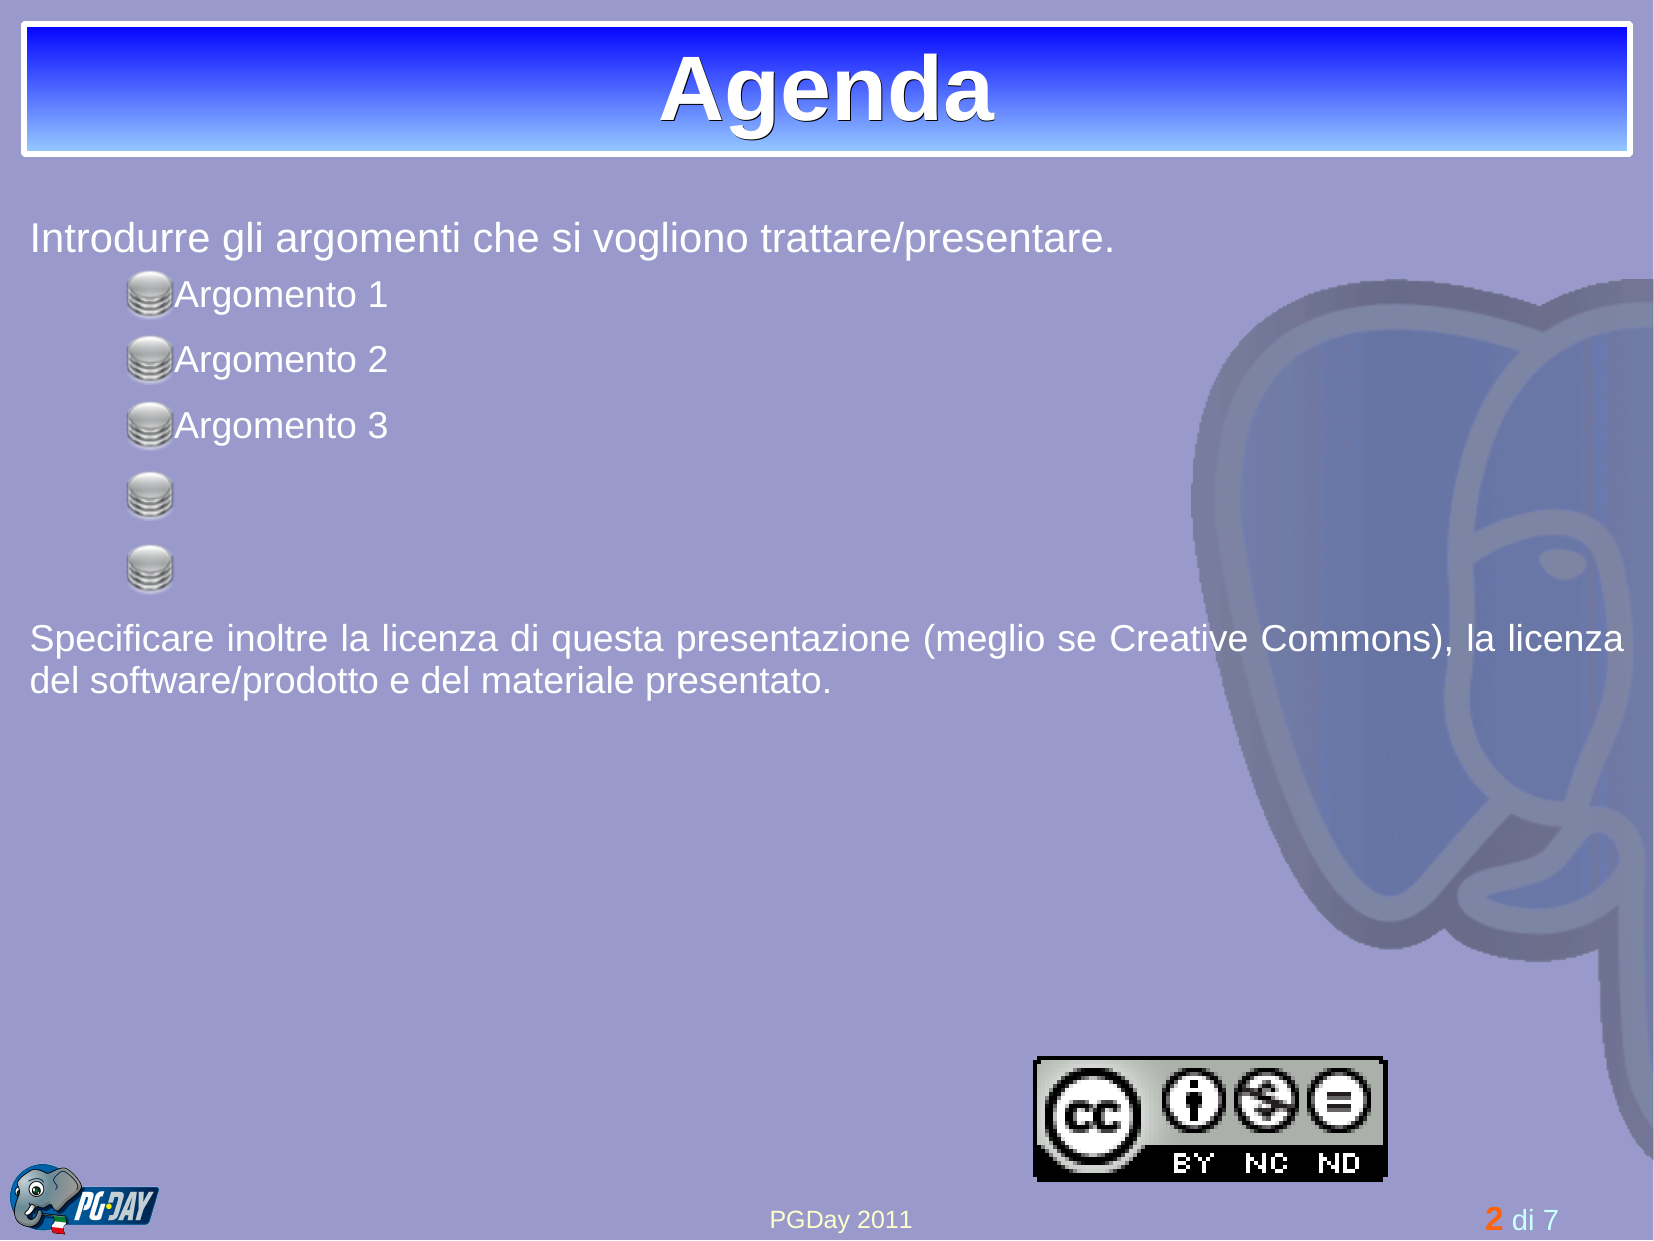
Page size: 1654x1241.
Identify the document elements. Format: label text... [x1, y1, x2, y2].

title Agenda [23, 23, 1630, 154]
picture [9, 1163, 160, 1236]
picture [1033, 279, 1654, 1182]
list Introdurre gli argomenti che si vogliono trattare/presentare. Argomento 1 Argomento 2 Argomento 3 Specificare inoltre la licenza di questa presentazione (meglio se Creative Commons), la licenza del software/prodotto e del materiale presentato. [29, 215, 1625, 1137]
